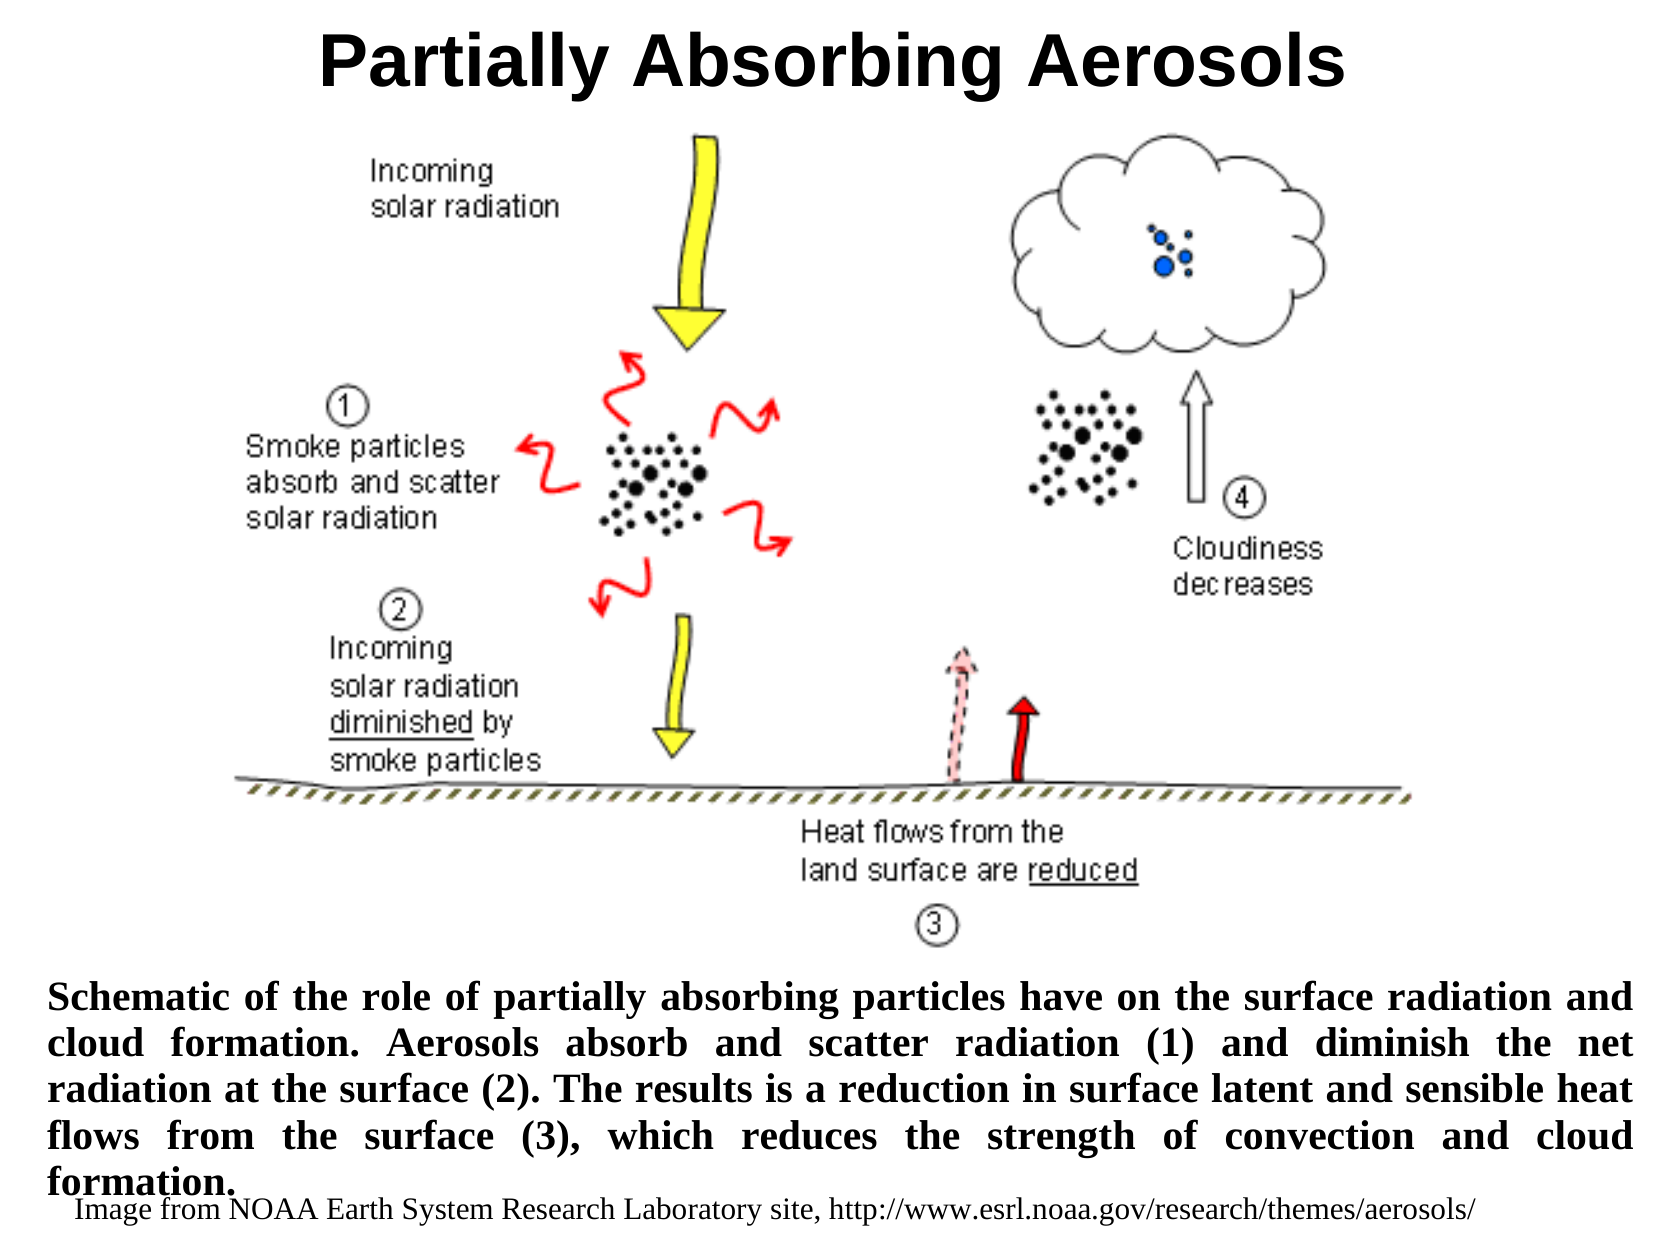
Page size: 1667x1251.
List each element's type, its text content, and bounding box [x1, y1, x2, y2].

text_box Partially Absorbing Aerosols [0, 0, 1667, 128]
text_box Schematic of the role of partially absorbing particles have on the surface radiation and cloud formation. Aerosols absorb and scatter radiation (1) and diminish the net radiation at the surface (2). The results is a reduction in surface latent and sensible heat flows from the surface (3), which reduces the strength of convection and cloud formation. [31, 965, 1651, 1213]
text_box Image from NOAA Earth System Research Laboratory site, http://www.esrl.noaa.gov/research/themes/aerosols/ [58, 1183, 1660, 1234]
picture [225, 113, 1420, 956]
